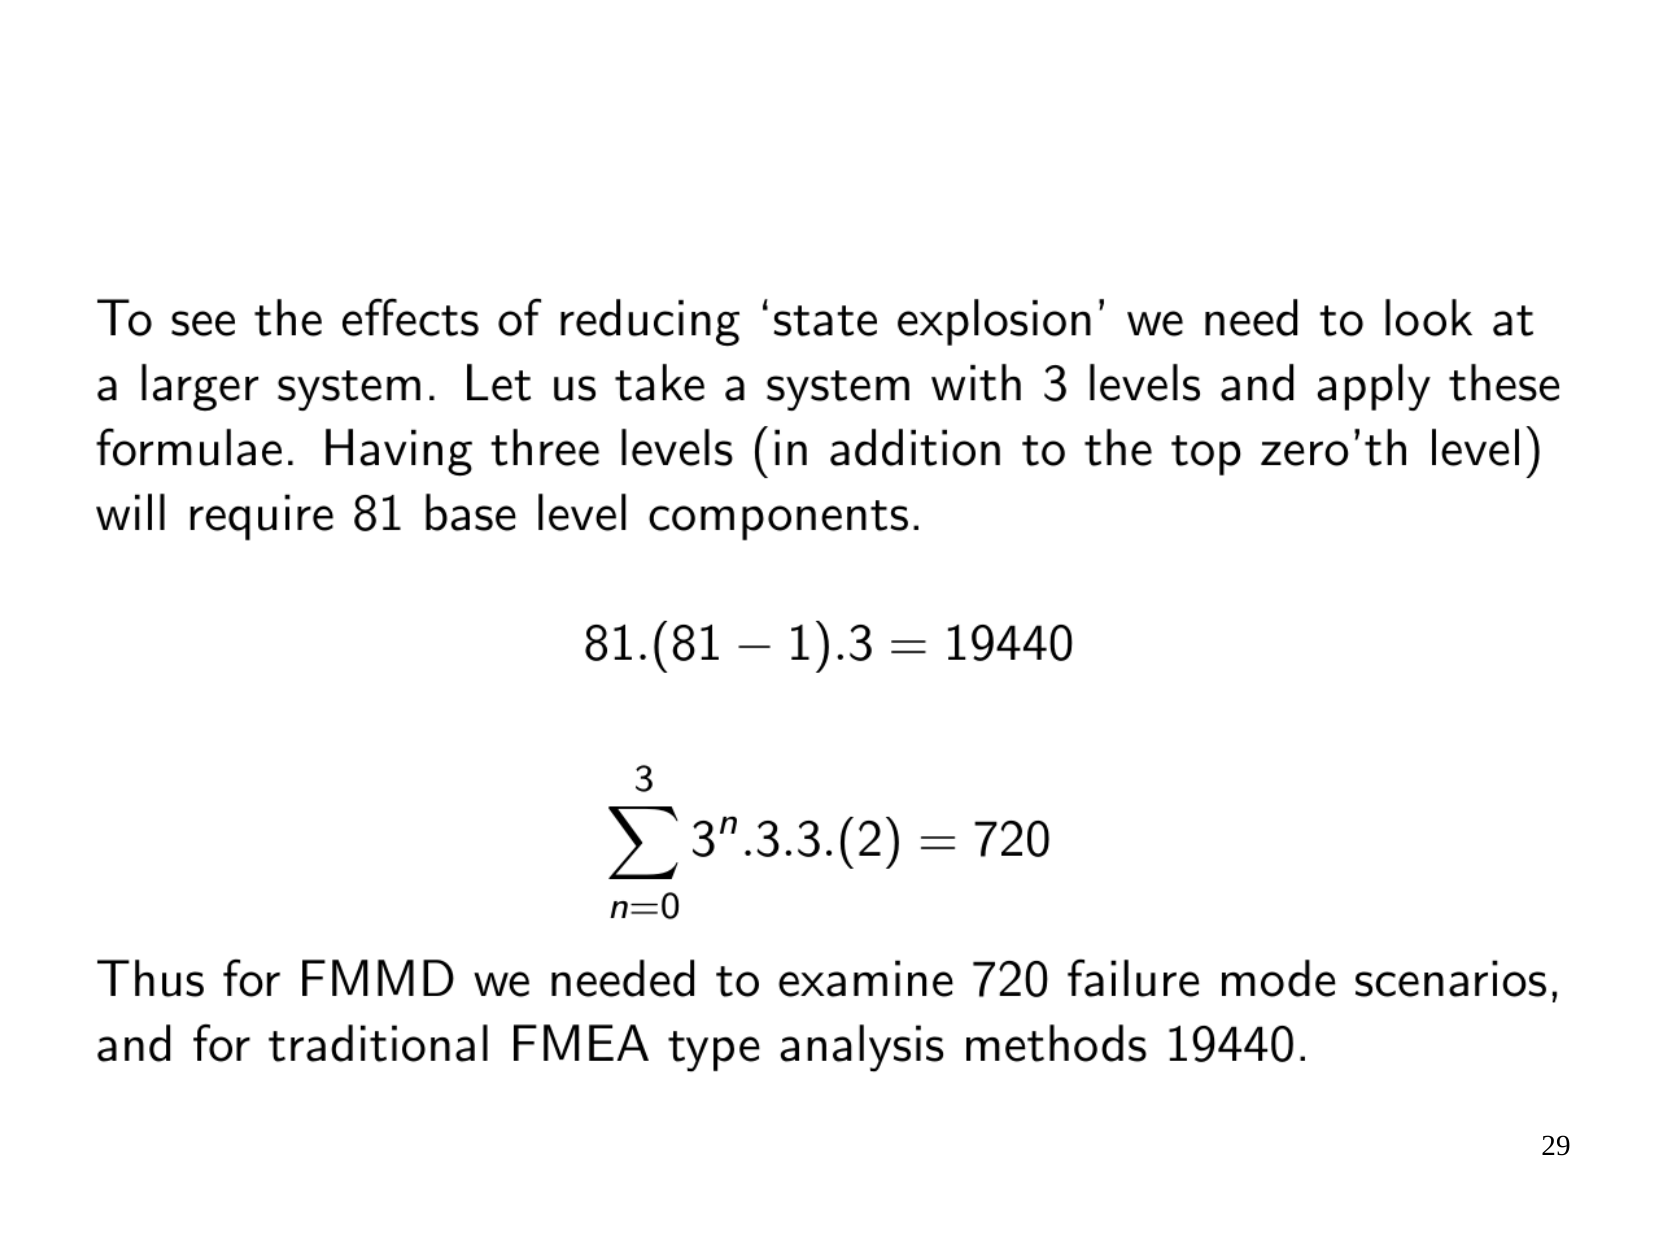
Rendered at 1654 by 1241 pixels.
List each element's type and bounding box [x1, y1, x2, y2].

picture [82, 290, 1571, 1109]
